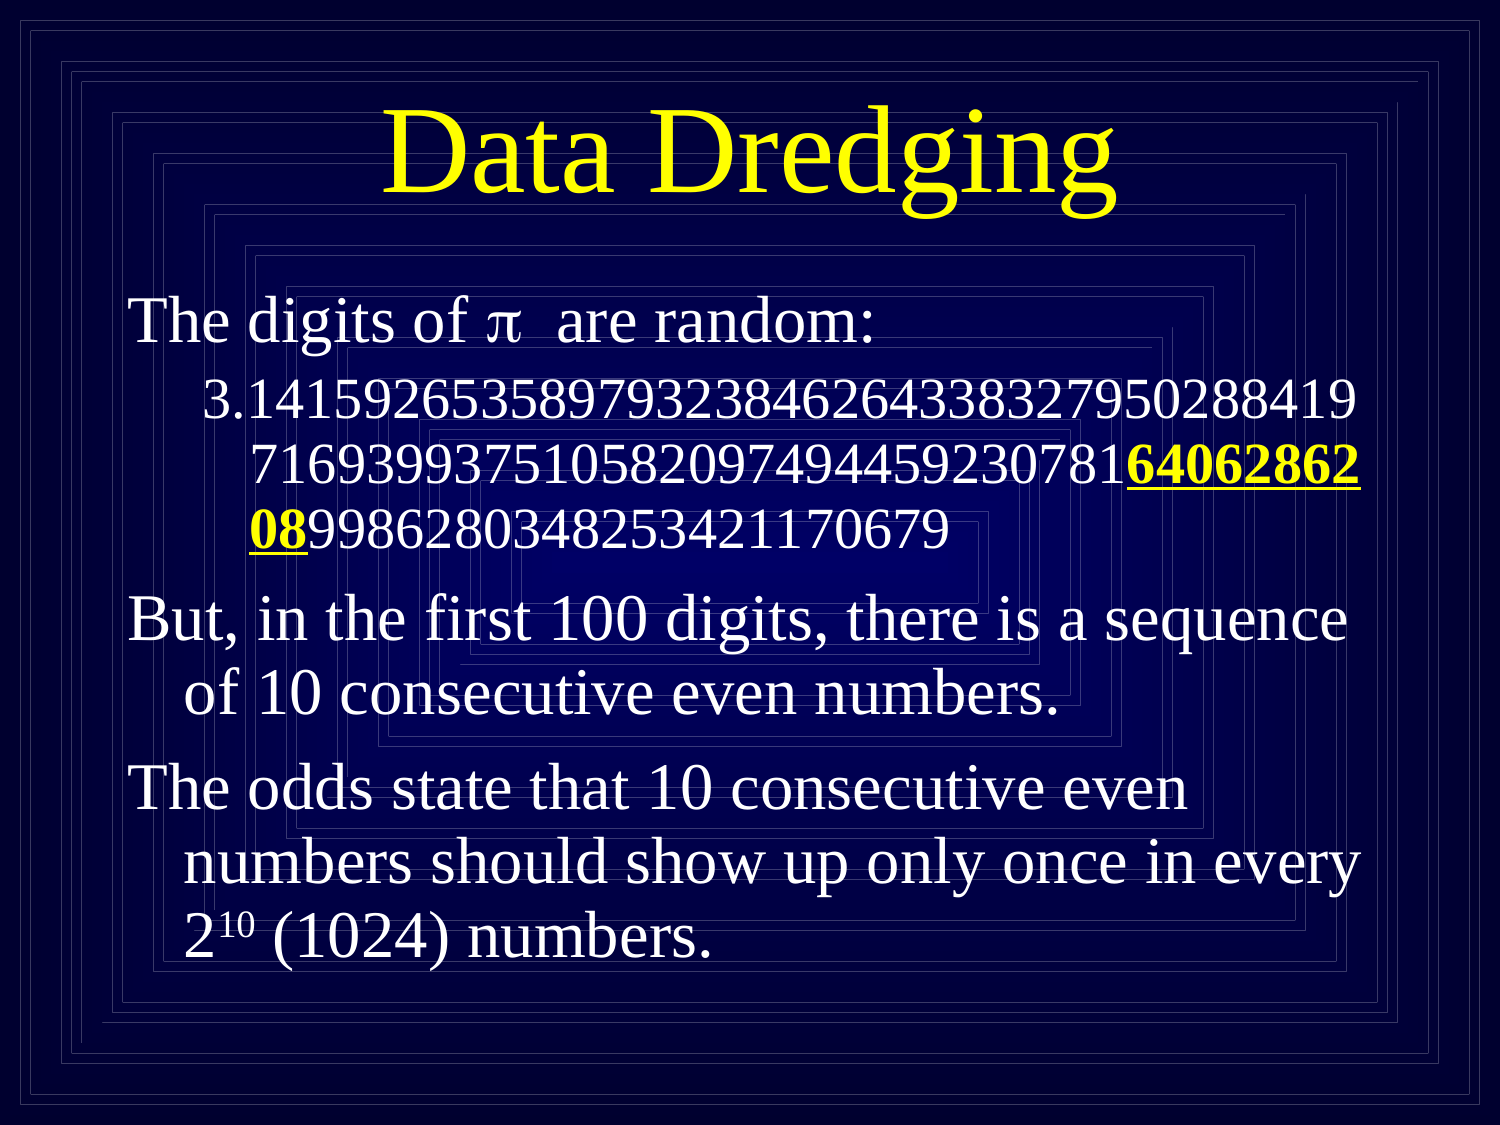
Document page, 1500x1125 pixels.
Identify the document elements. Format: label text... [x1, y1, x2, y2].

list The digits of are random: 3.1415926535897932384626433832795028841971693993751058209749445923078164062862089986280348253421170679 But, in the first 100 digits, there is a sequence of 10 consecutive even numbers. The odds state that 10 consecutive even numbers should show up only once in every 210 (1024) numbers. [112, 275, 1388, 1125]
title Data Dredging [112, 62, 1388, 238]
